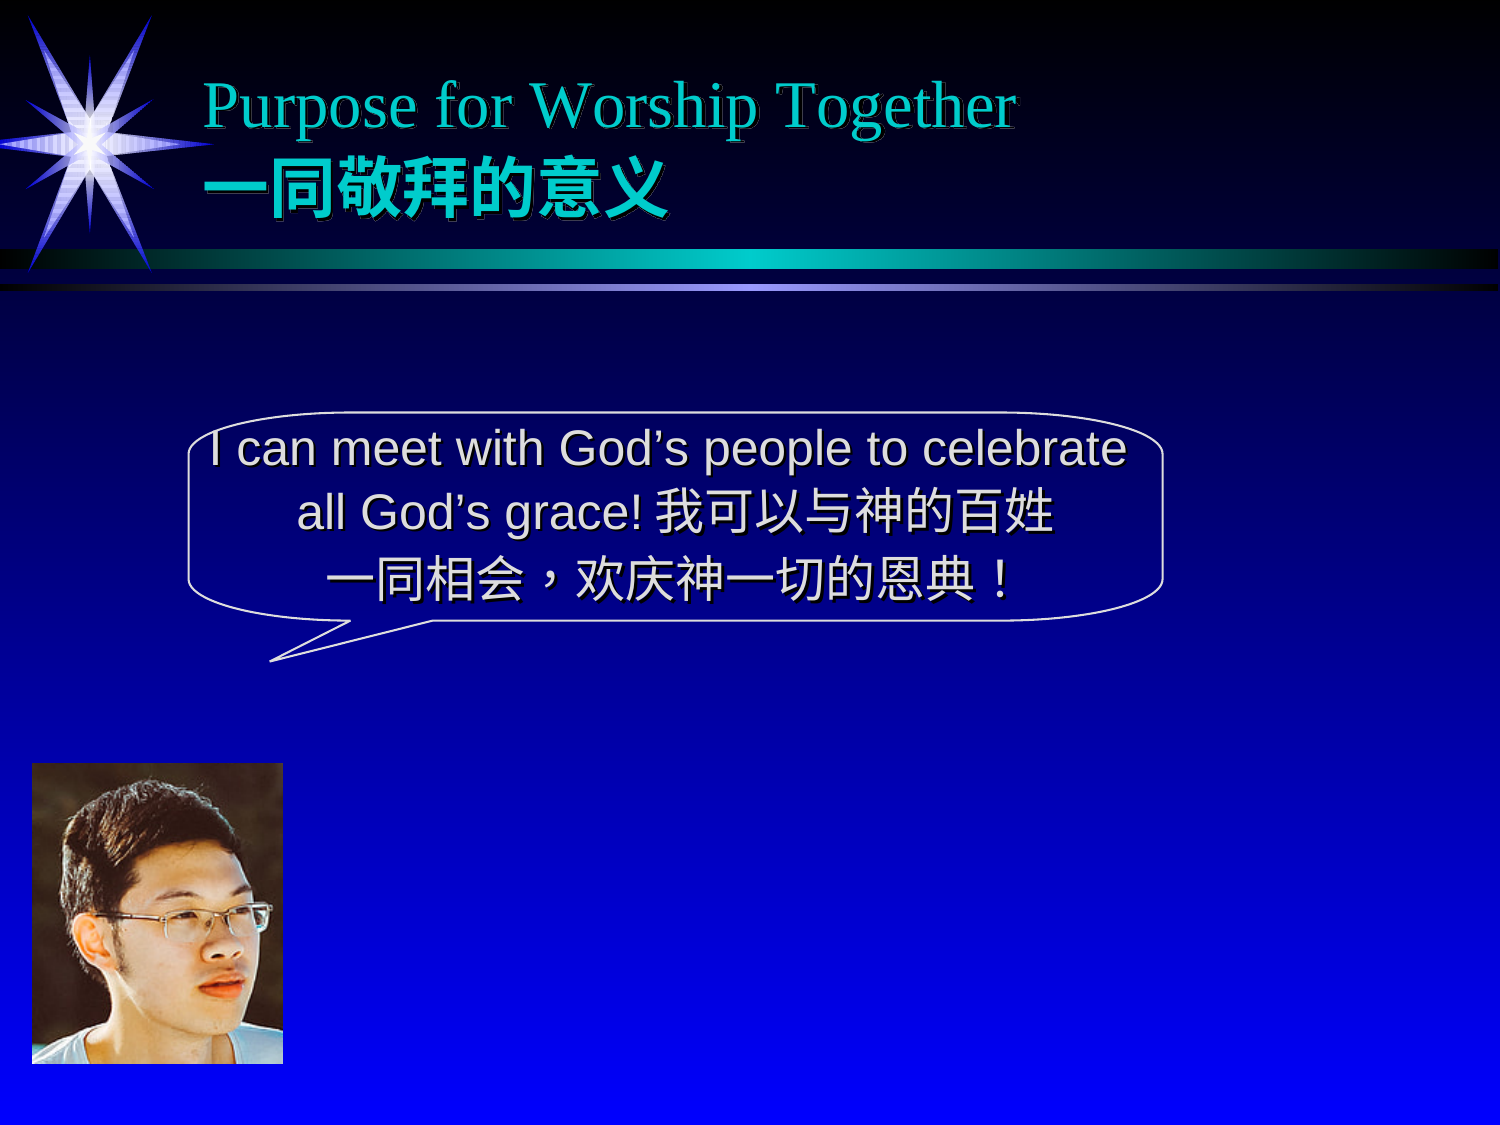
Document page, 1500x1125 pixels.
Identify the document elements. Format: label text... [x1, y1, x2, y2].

picture [32, 763, 283, 1064]
text_box I can meet with God’s people to celebrate all God’s grace!我可以与神的百姓 一同相会，欢庆神一切的恩典！ [188, 412, 1163, 662]
title Purpose for Worship Together 一同敬拜的意义 [187, 56, 1463, 244]
